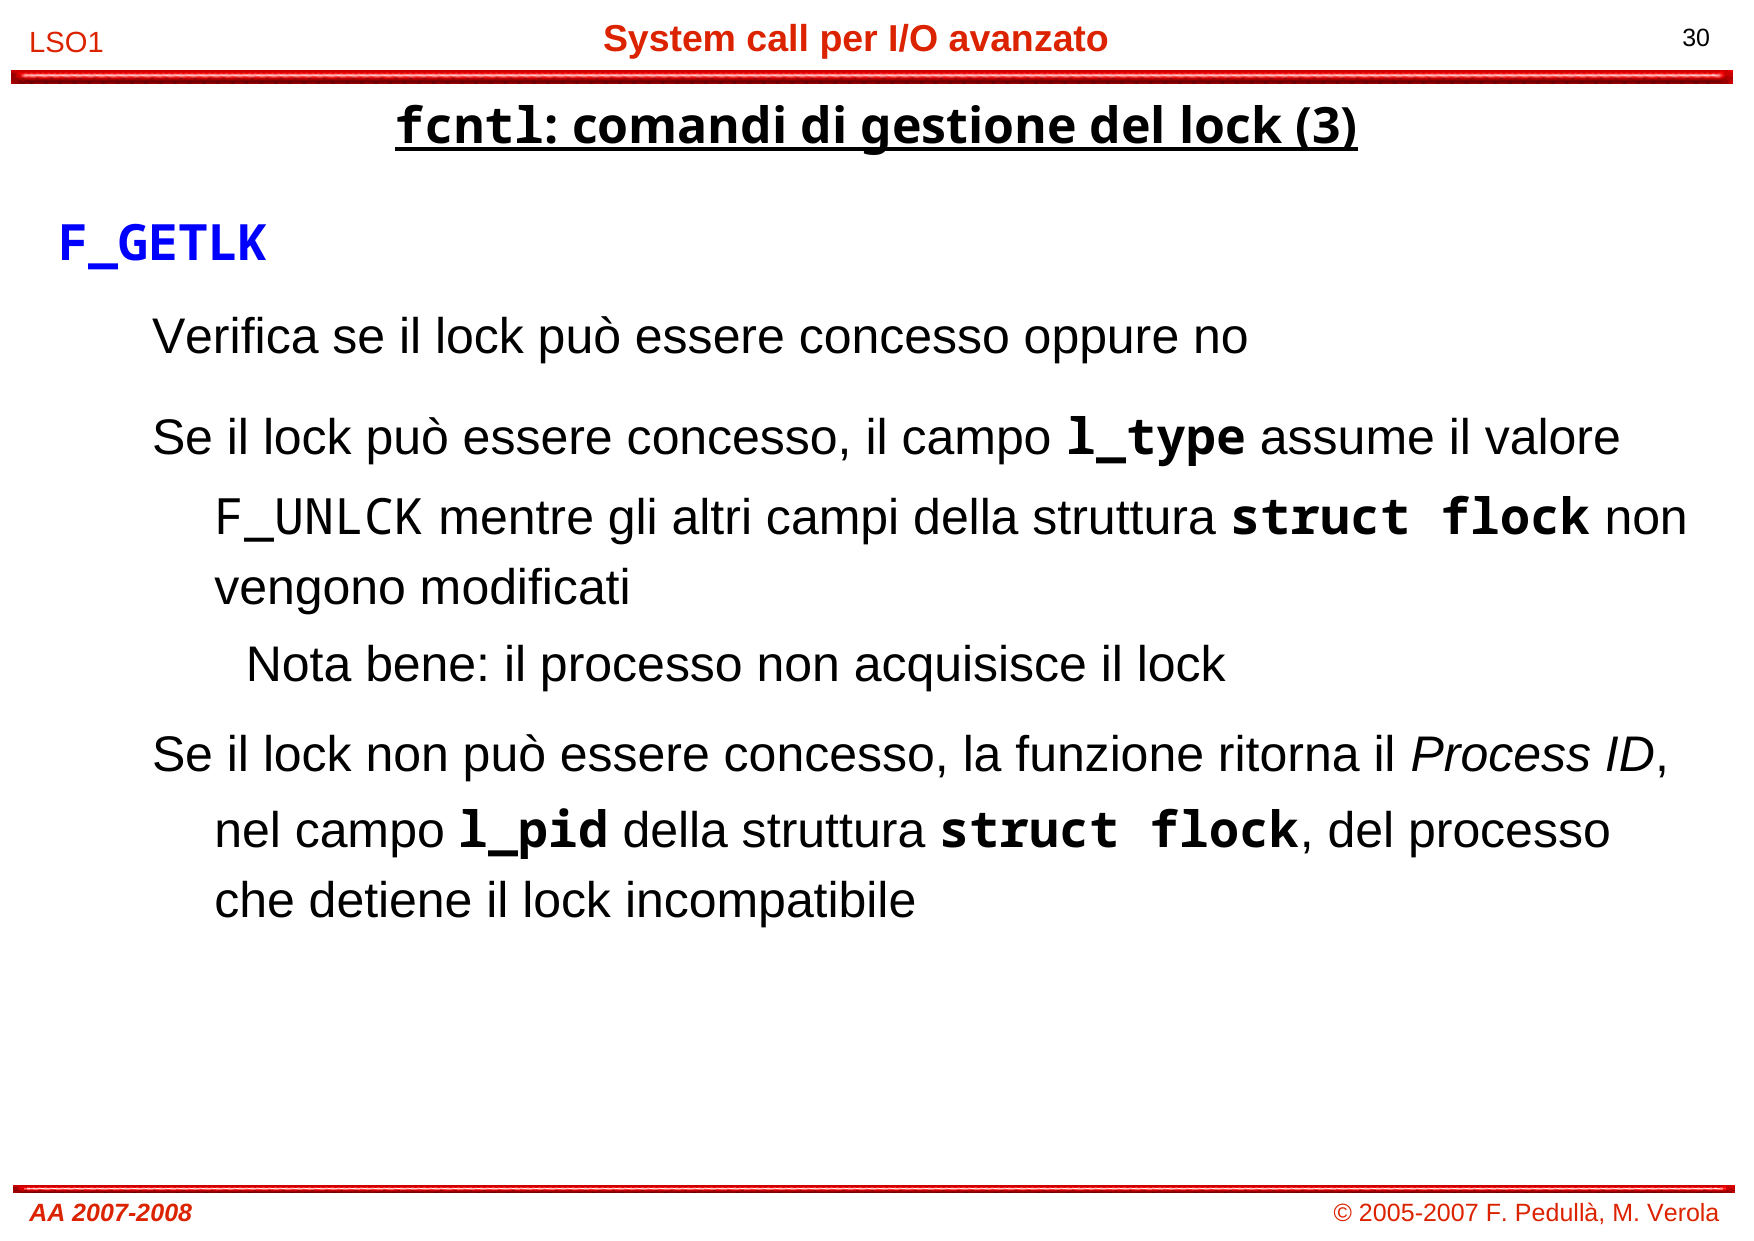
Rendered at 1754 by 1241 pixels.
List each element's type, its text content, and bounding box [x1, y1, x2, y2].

list F_GETLK Verifica se il lock può essere concesso oppure no Se il lock può essere concesso, il campo l_type assume il valore F_UNLCK mentre gli altri campi della struttura struct flock non vengono modificati Nota bene: il processo non acquisisce il lock Se il lock non può essere concesso, la funzione ritorna il Process ID, nel campo l_pid della struttura struct flock, del processo che detiene il lock incompatibile [58, 206, 1696, 916]
picture [11, 70, 1733, 84]
title fcntl: comandi di gestione del lock (3) [40, 78, 1713, 174]
picture [13, 1185, 1735, 1193]
